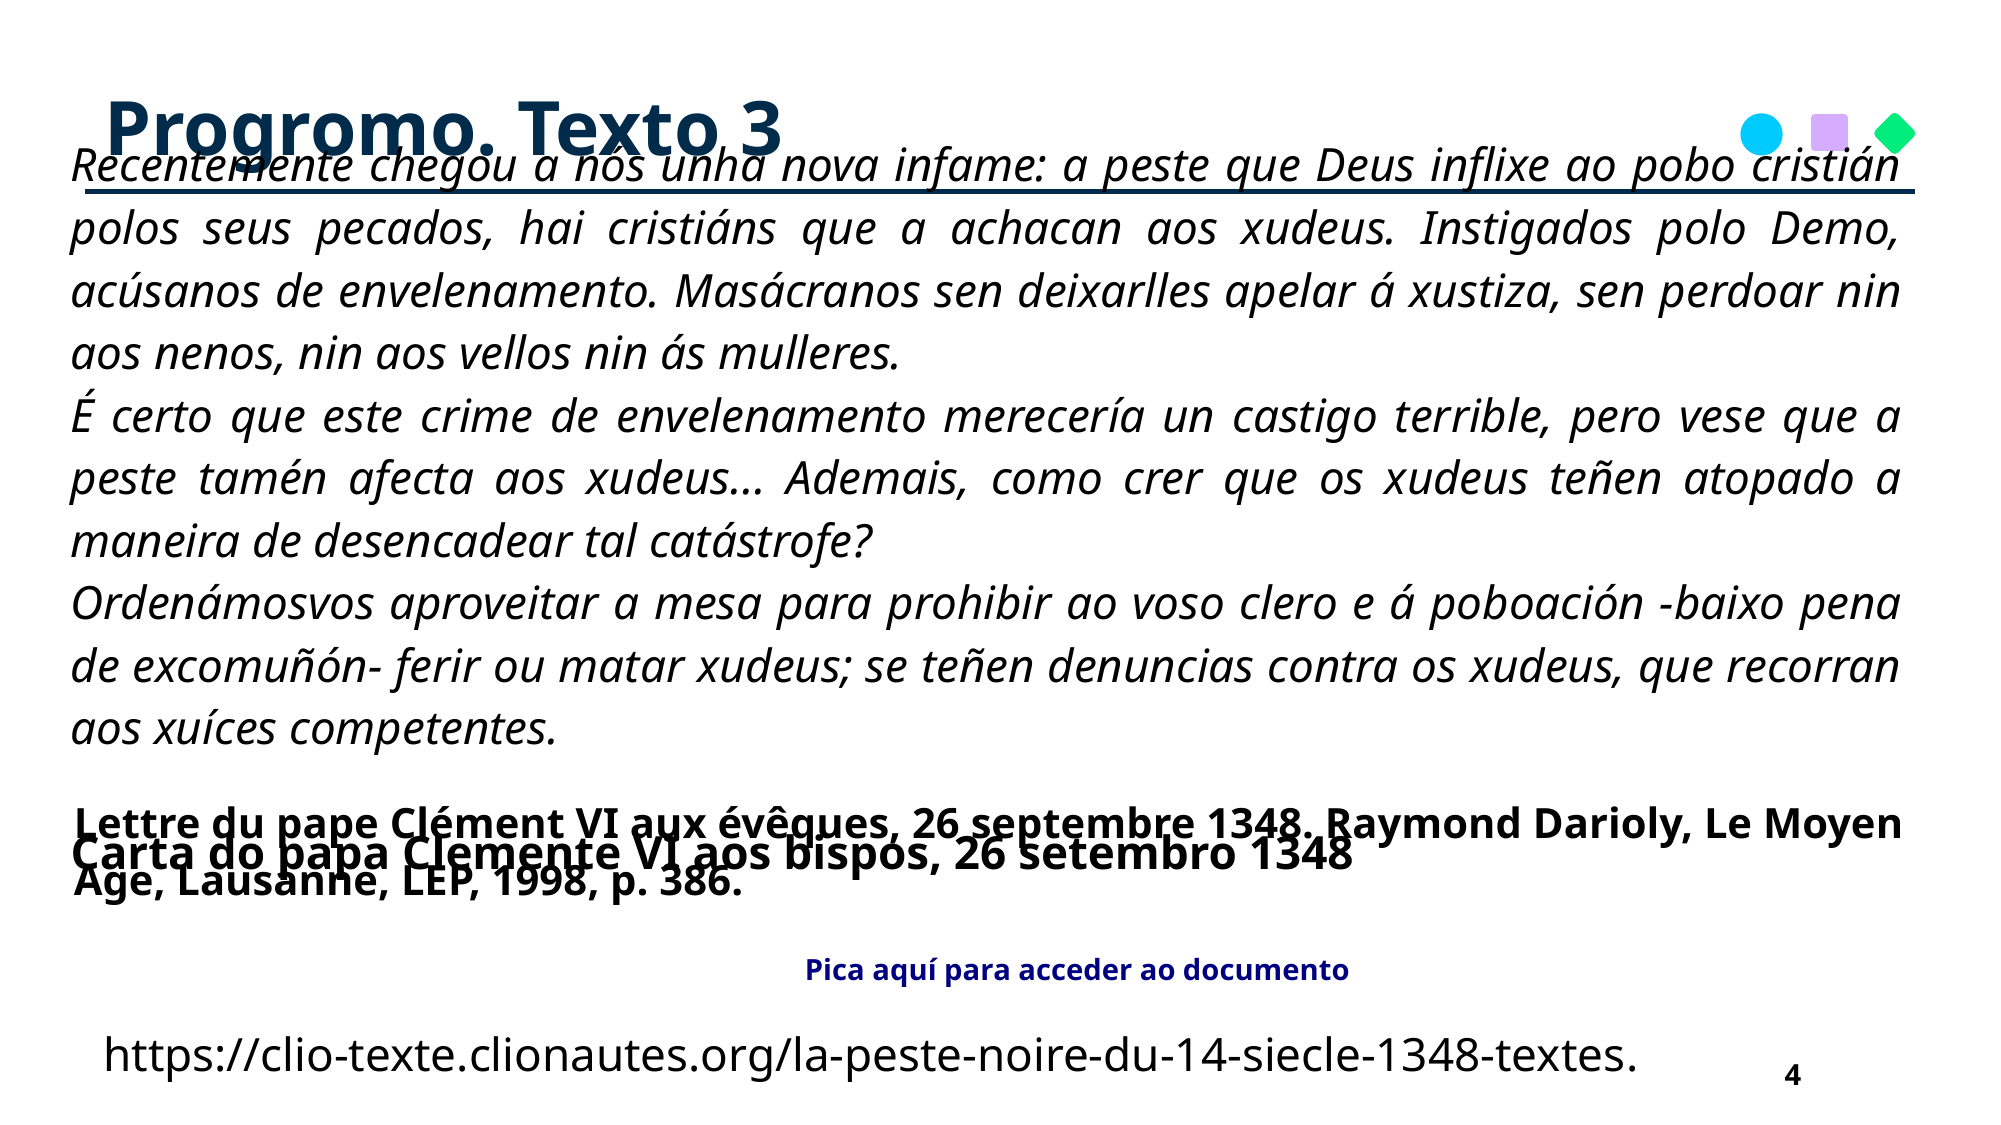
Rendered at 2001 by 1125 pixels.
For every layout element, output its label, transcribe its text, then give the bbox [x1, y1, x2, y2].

title Progromo. Texto 3 [1322, 152, 1340, 177]
text_box https://clio-texte.clionautes.org/la-peste-noire-du-14-siecle-1348-textes. [88, 974, 1979, 1125]
text_box Pica aquí para acceder ao documento [620, 933, 1536, 974]
text_box Recentemente chegou a nós unha nova infame: a peste que Deus inflixe ao pobo cristián polos seus pecados, hai cristiáns que a achacan aos xudeus. Instigados polo Demo, acúsanos de envelenamento. Masácranos sen deixarlles apelar á xustiza, sen perdoar nin aos nenos, nin aos vellos nin ás mulleres. É certo que este crime de envelenamento merecería un castigo terrible, pero vese que a peste tamén afecta aos xudeus... Ademais, como crer que os xudeus teñen atopado a maneira de desencadear tal catástrofe? Ordenámosvos aproveitar a mesa para prohibir ao voso clero e á poboación -baixo pena de excomuñón- ferir ou matar xudeus; se teñen denuncias contra os xudeus, que recorran aos xuíces competentes. Carta do papa Clemente VI aos bispos, 26 setembro 1348 [55, 219, 1920, 859]
title Progromo. Texto 3 [84, 29, 1601, 178]
text_box Lettre du pape Clément VI aux évêques, 26 septembre 1348. Raymond Darioly, Le Moyen Age, Lausanne, LEP, 1998, p. 386. [59, 797, 1979, 906]
